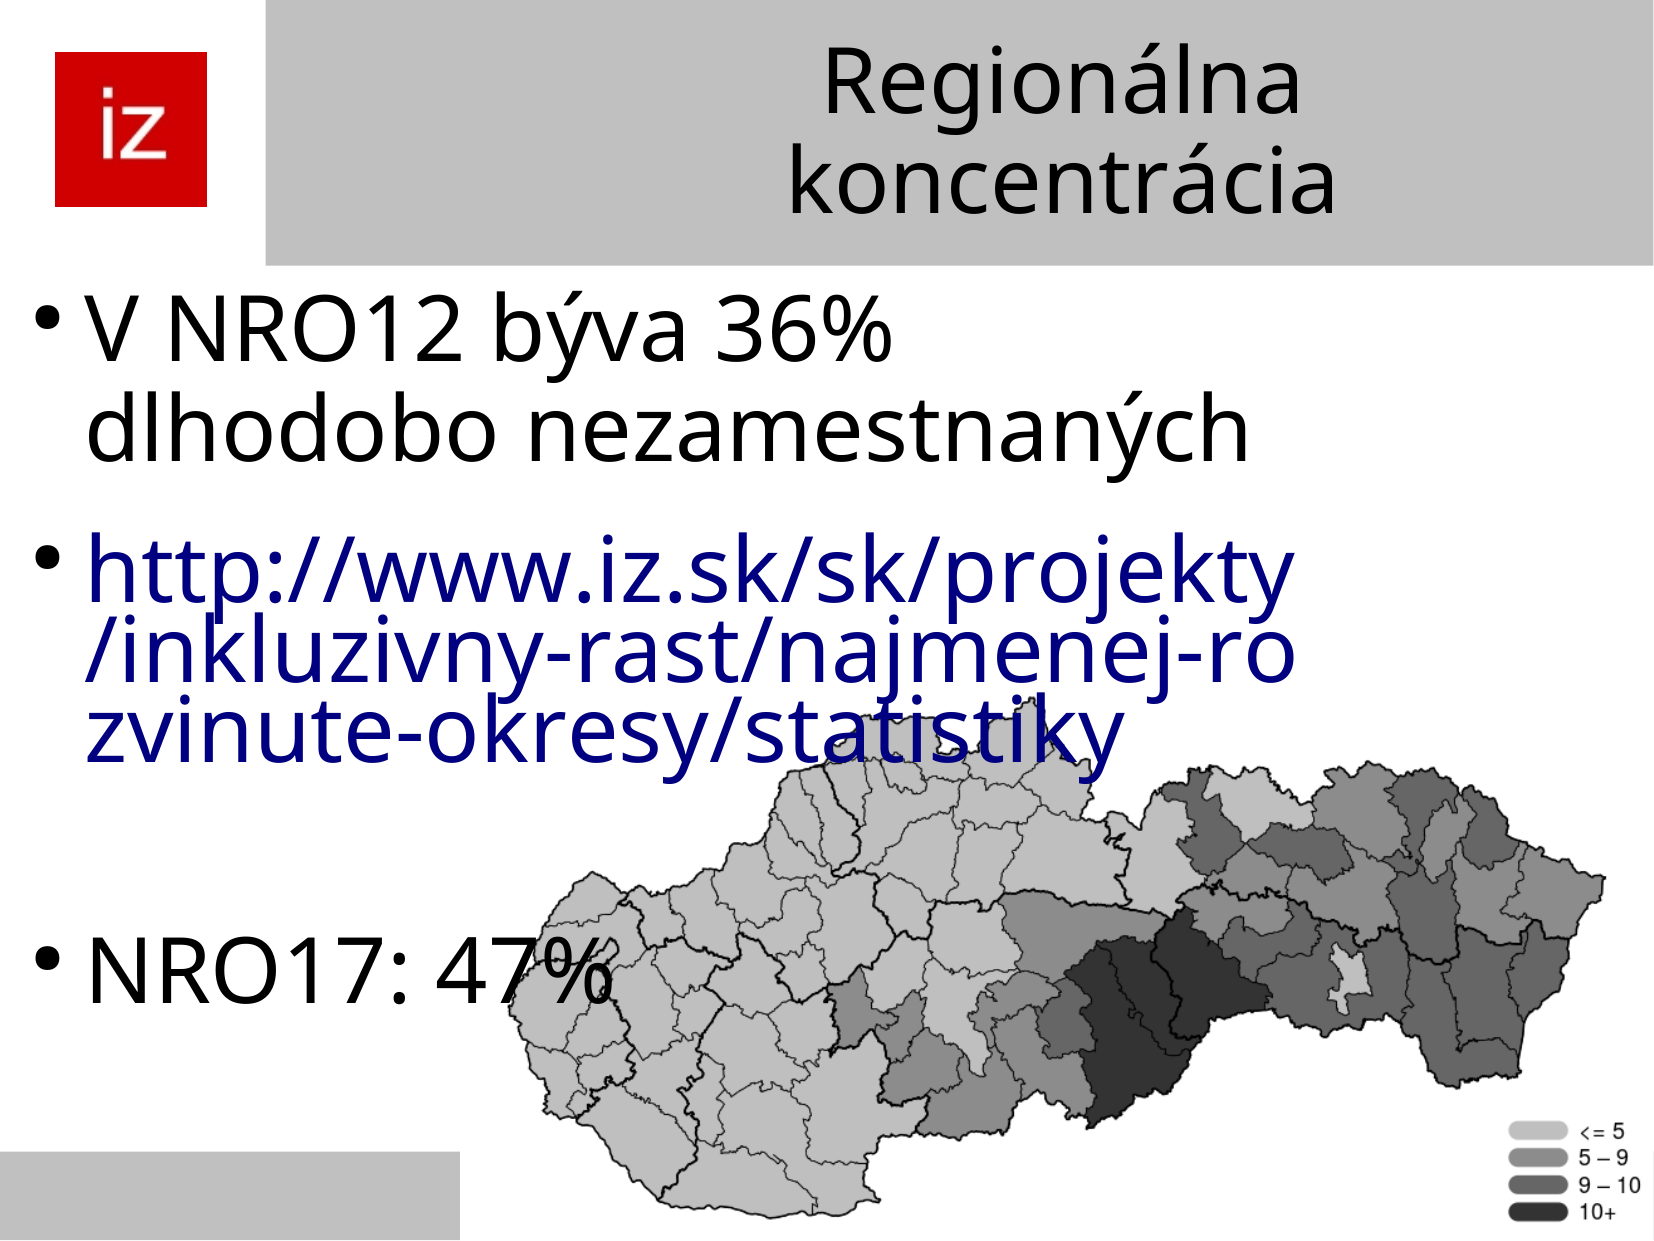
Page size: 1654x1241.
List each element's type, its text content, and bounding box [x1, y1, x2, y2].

picture [55, 52, 207, 207]
list V NRO12 býva 36% dlhodobo nezamestnaných http://www.iz.sk/sk/projekty/inkluzivny-rast/najmenej-rozvinute-okresy/statistiky NRO17: 47% [0, 281, 1329, 1063]
title Regionálna koncentrácia [561, 29, 1565, 237]
picture [460, 675, 1654, 1241]
